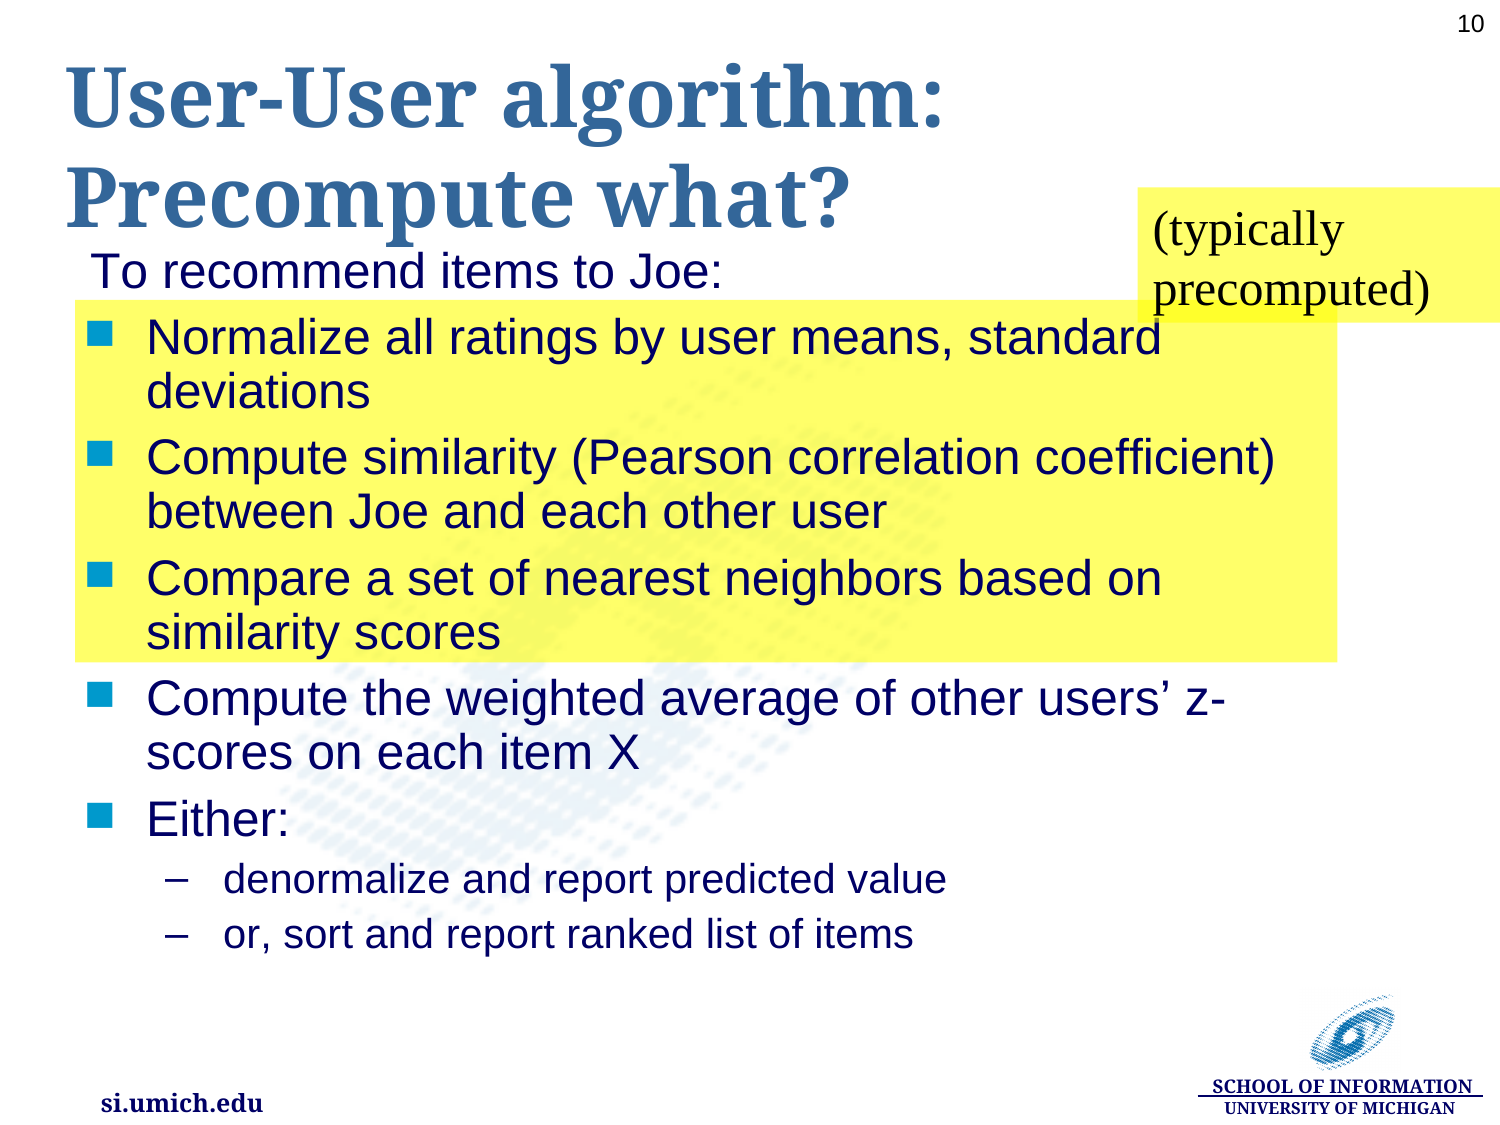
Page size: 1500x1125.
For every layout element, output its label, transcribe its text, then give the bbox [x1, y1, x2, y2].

text_box <number> [1337, 0, 1500, 51]
title User-User algorithm: Precompute what? [49, 36, 1438, 252]
list To recommend items to Joe: Normalize all ratings by user means, standard deviations Compute similarity (Pearson correlation coefficient) between Joe and each other user Compare a set of nearest neighbors based on similarity scores Compute the weighted average of other users’ z-scores on each item X Either: denormalize and report predicted value or, sort and report ranked list of items [75, 237, 1351, 1026]
picture [1299, 987, 1401, 1073]
text_box (typically precomputed) [1137, 187, 1500, 323]
